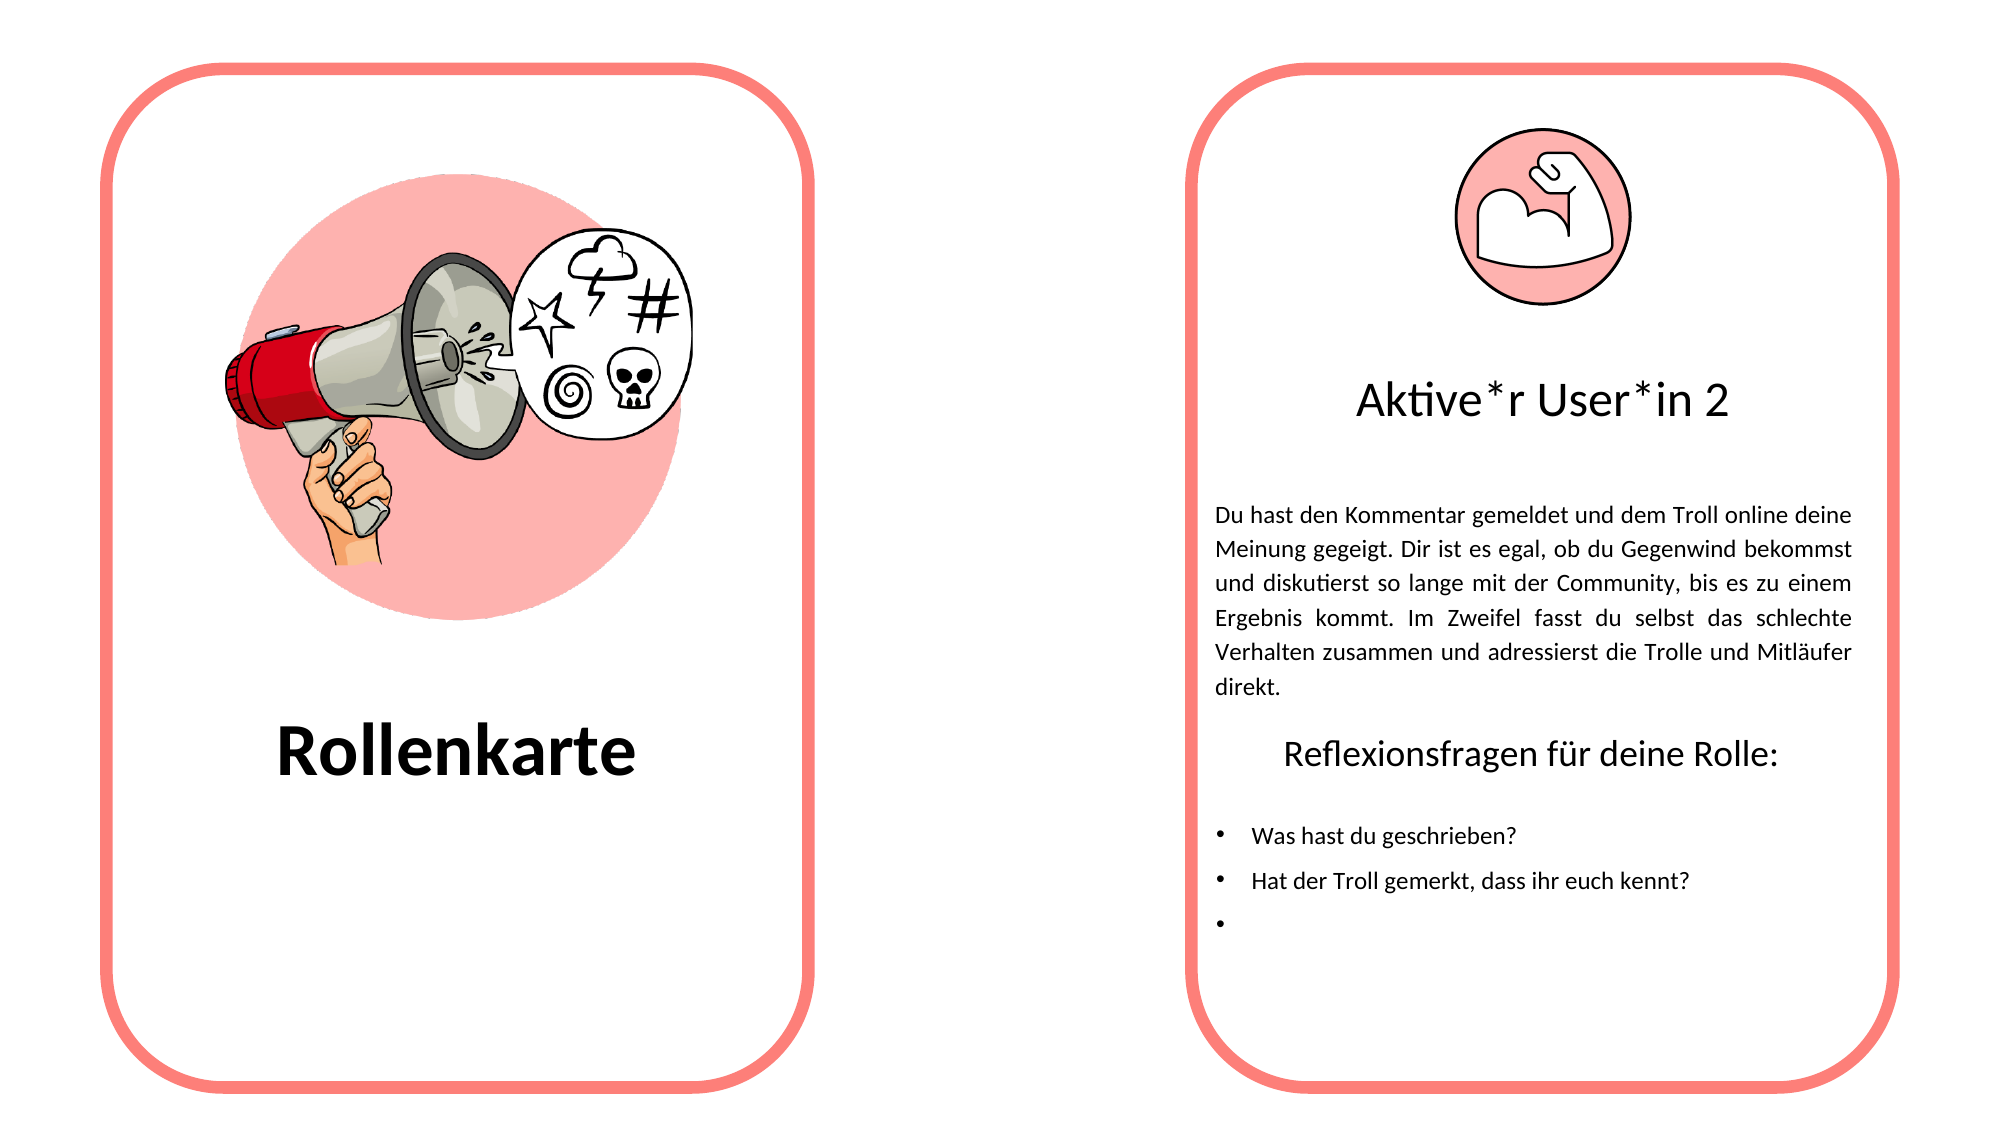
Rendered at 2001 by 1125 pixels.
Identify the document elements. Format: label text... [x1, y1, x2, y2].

picture [1425, 98, 1661, 335]
picture [176, 162, 739, 631]
text_box Reflexionsfragen für deine Rolle: [1268, 721, 1798, 783]
text_box Was hast du geschrieben? Hat der Troll gemerkt, dass ihr euch kennt? [1201, 796, 1866, 947]
text_box Du hast den Kommentar gemeldet und dem Troll online deine Meinung gegeigt. Dir ist es egal, ob du Gegenwind bekommst und diskutierst so lange mit der Community, bis es zu einem Ergebnis kommt. Im Zweifel fasst du selbst das schlechte Verhalten zusammen und adressierst die Trolle und Mitläufer direkt. [1200, 486, 1884, 743]
text_box Aktive*r User*in 2 [1210, 358, 1876, 434]
text_box Rollenkarte [159, 693, 756, 799]
